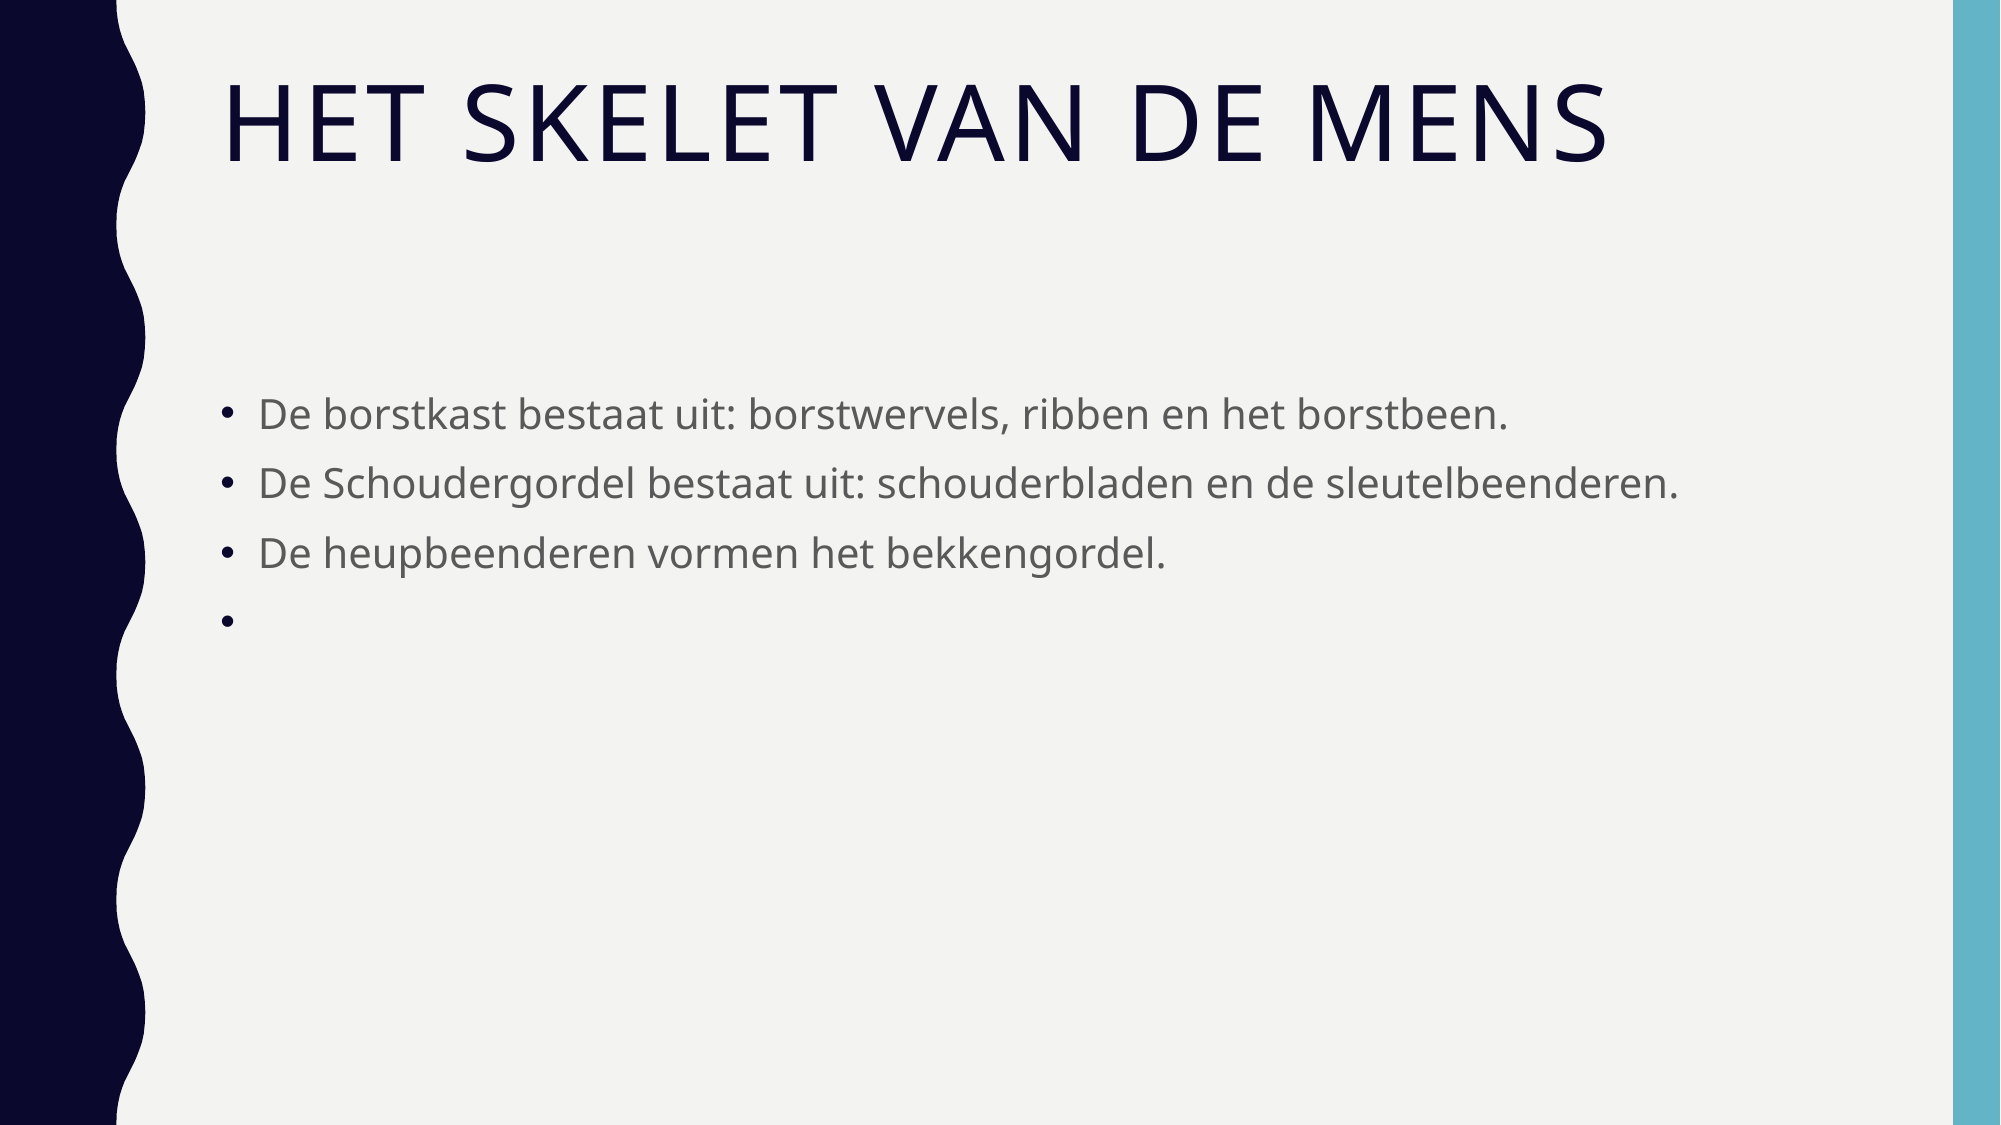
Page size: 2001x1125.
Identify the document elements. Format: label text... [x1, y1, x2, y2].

list De borstkast bestaat uit: borstwervels, ribben en het borstbeen. De Schoudergordel bestaat uit: schouderbladen en de sleutelbeenderen. De heupbeenderen vormen het bekkengordel. [205, 375, 1876, 965]
title Het skelet van de mens [205, 62, 1876, 308]
